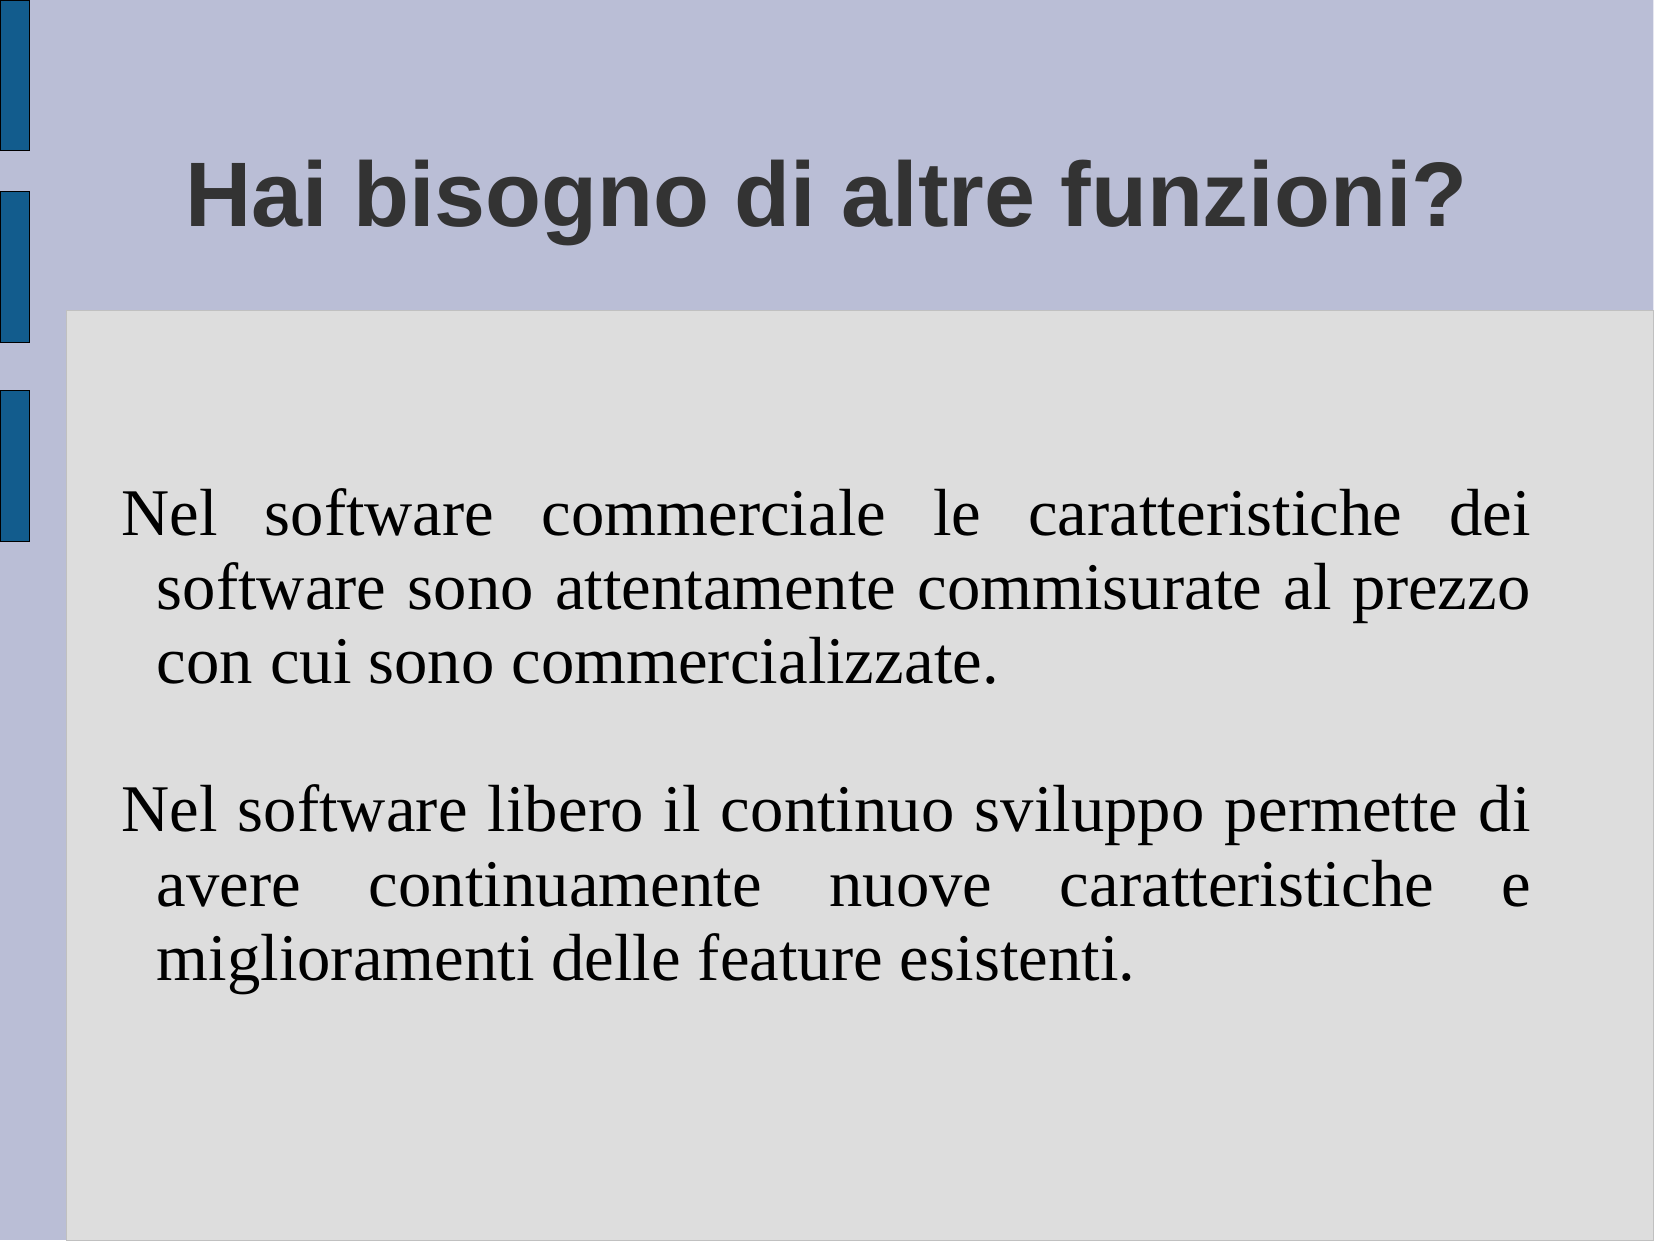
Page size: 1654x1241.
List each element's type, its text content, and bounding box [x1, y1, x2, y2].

title Hai bisogno di altre funzioni? [121, 98, 1534, 291]
subtitle Nel software commerciale le caratteristiche dei software sono attentamente commisurate al prezzo con cui sono commercializzate. Nel software libero il continuo sviluppo permette di avere continuamente nuove caratteristiche e miglioramenti delle feature esistenti. [121, 352, 1534, 1119]
